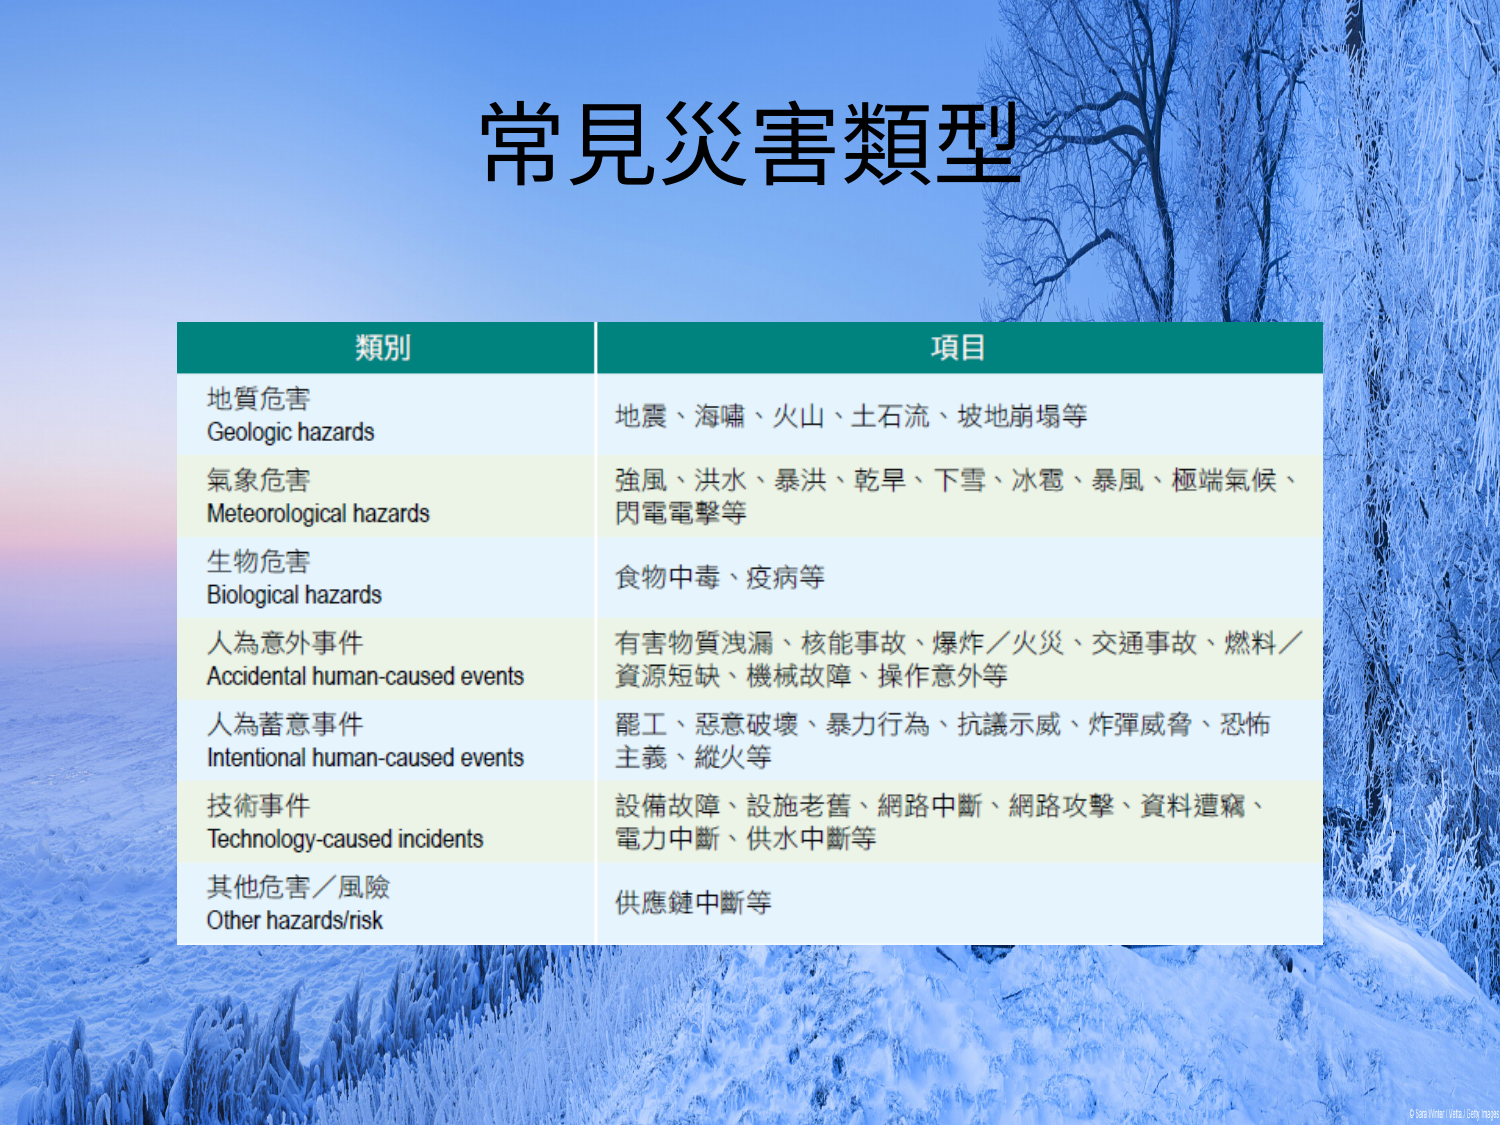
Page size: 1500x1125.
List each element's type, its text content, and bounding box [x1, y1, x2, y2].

picture [0, 0, 1500, 1125]
title 常見災害類型 [75, 45, 1425, 233]
